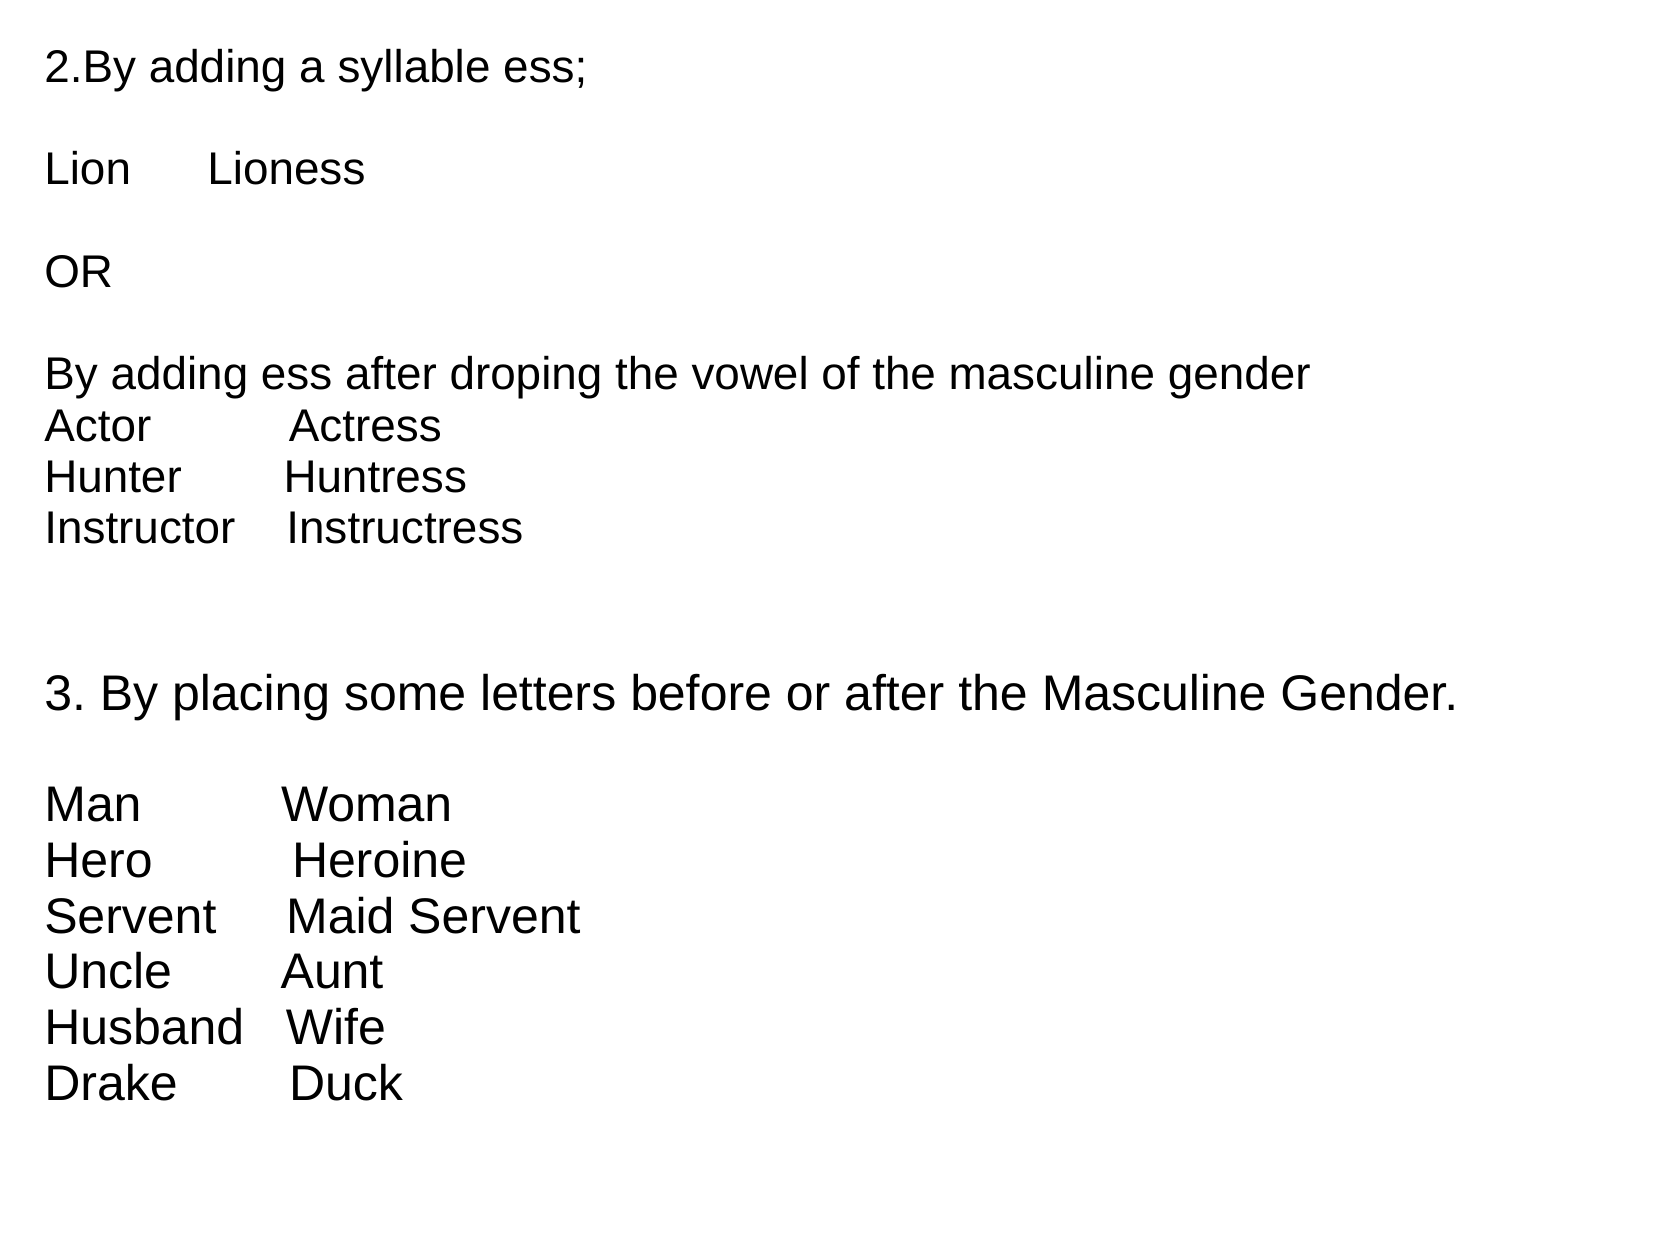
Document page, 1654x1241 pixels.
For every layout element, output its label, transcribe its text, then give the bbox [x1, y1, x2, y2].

text_box 2.By adding a syllable ess; Lion Lioness OR By adding ess after droping the vowel of the masculine gender Actor Actress Hunter Huntress Instructor Instructress 3. By placing some letters before or after the Masculine Gender. Man Woman Hero Heroine Servent Maid Servent Uncle Aunt Husband Wife Drake Duck [29, 33, 1475, 1241]
